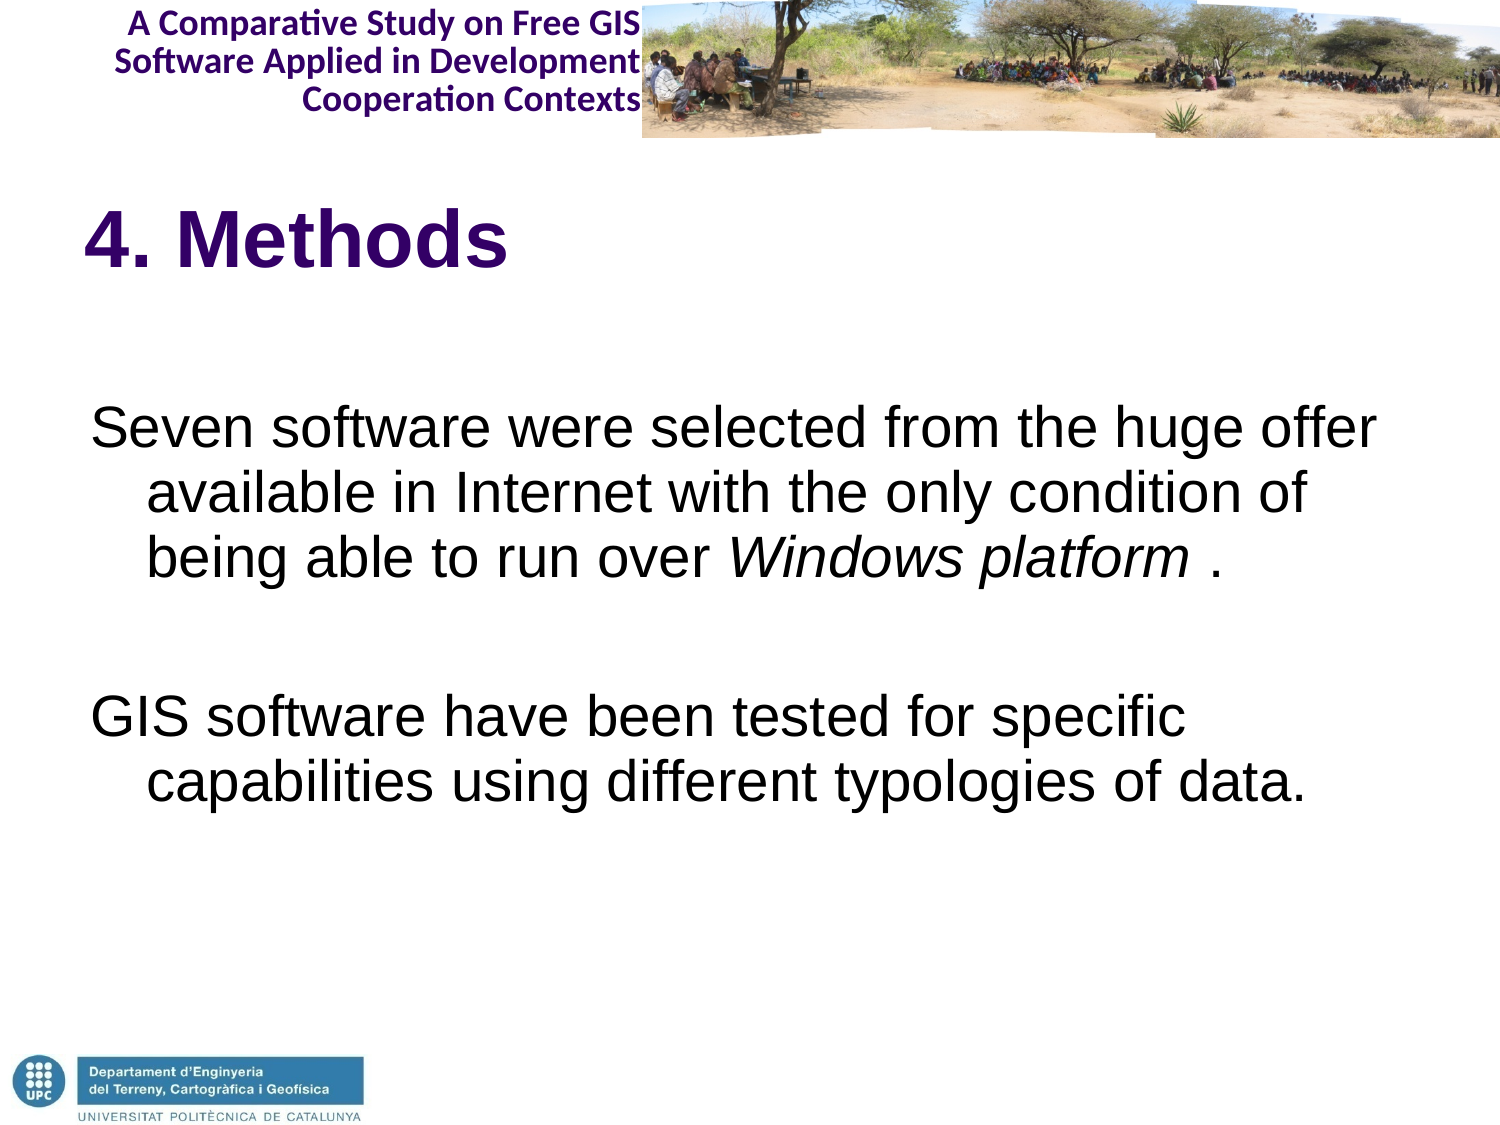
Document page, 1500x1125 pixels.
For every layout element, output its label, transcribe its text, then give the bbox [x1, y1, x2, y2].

picture [0, 1054, 376, 1125]
title 4. Methods [70, 185, 1195, 399]
list Seven software were selected from the huge offer available in Internet with the only condition of being able to run over Windows platform . GIS software have been tested for specific capabilities using different typologies of data. [75, 307, 1426, 1032]
picture [642, 0, 1500, 138]
